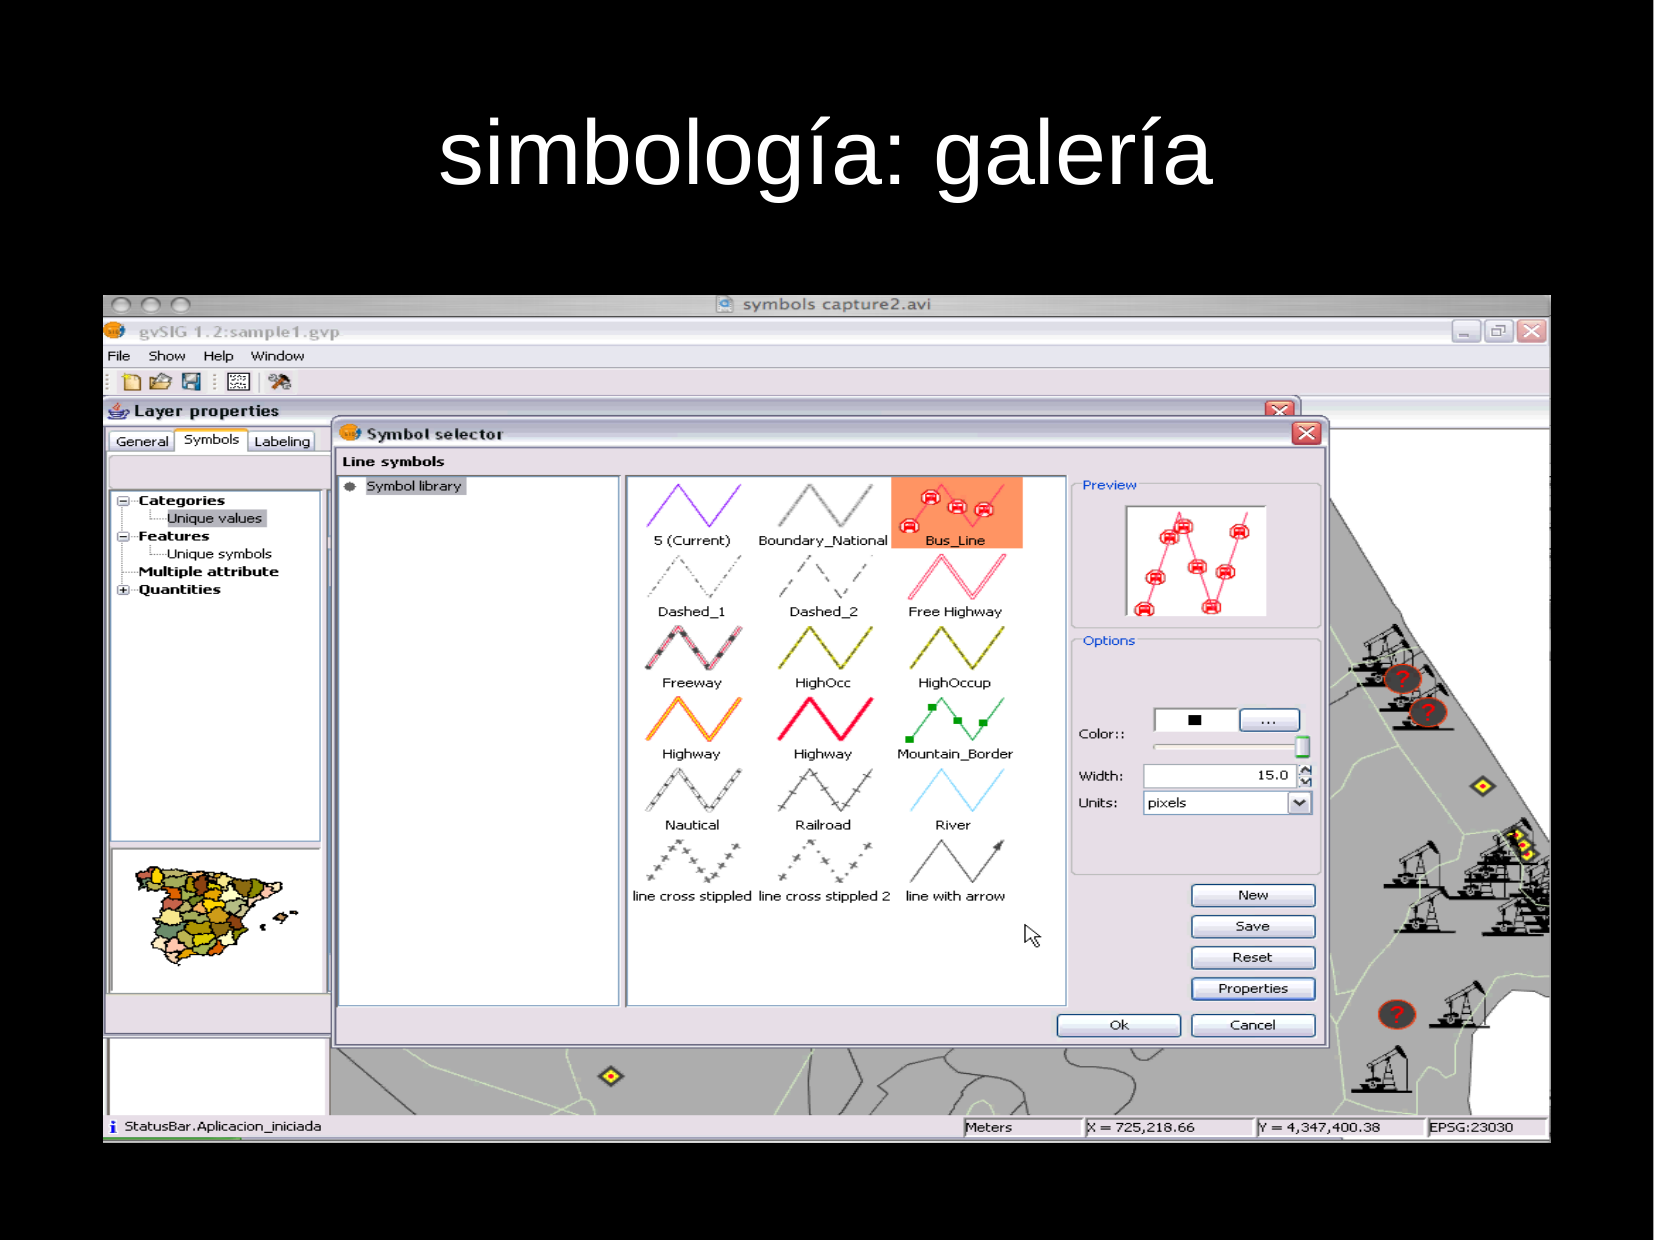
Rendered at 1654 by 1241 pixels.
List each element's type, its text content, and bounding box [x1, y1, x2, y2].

picture [103, 295, 1551, 1143]
title simbología: galería [82, 49, 1571, 257]
